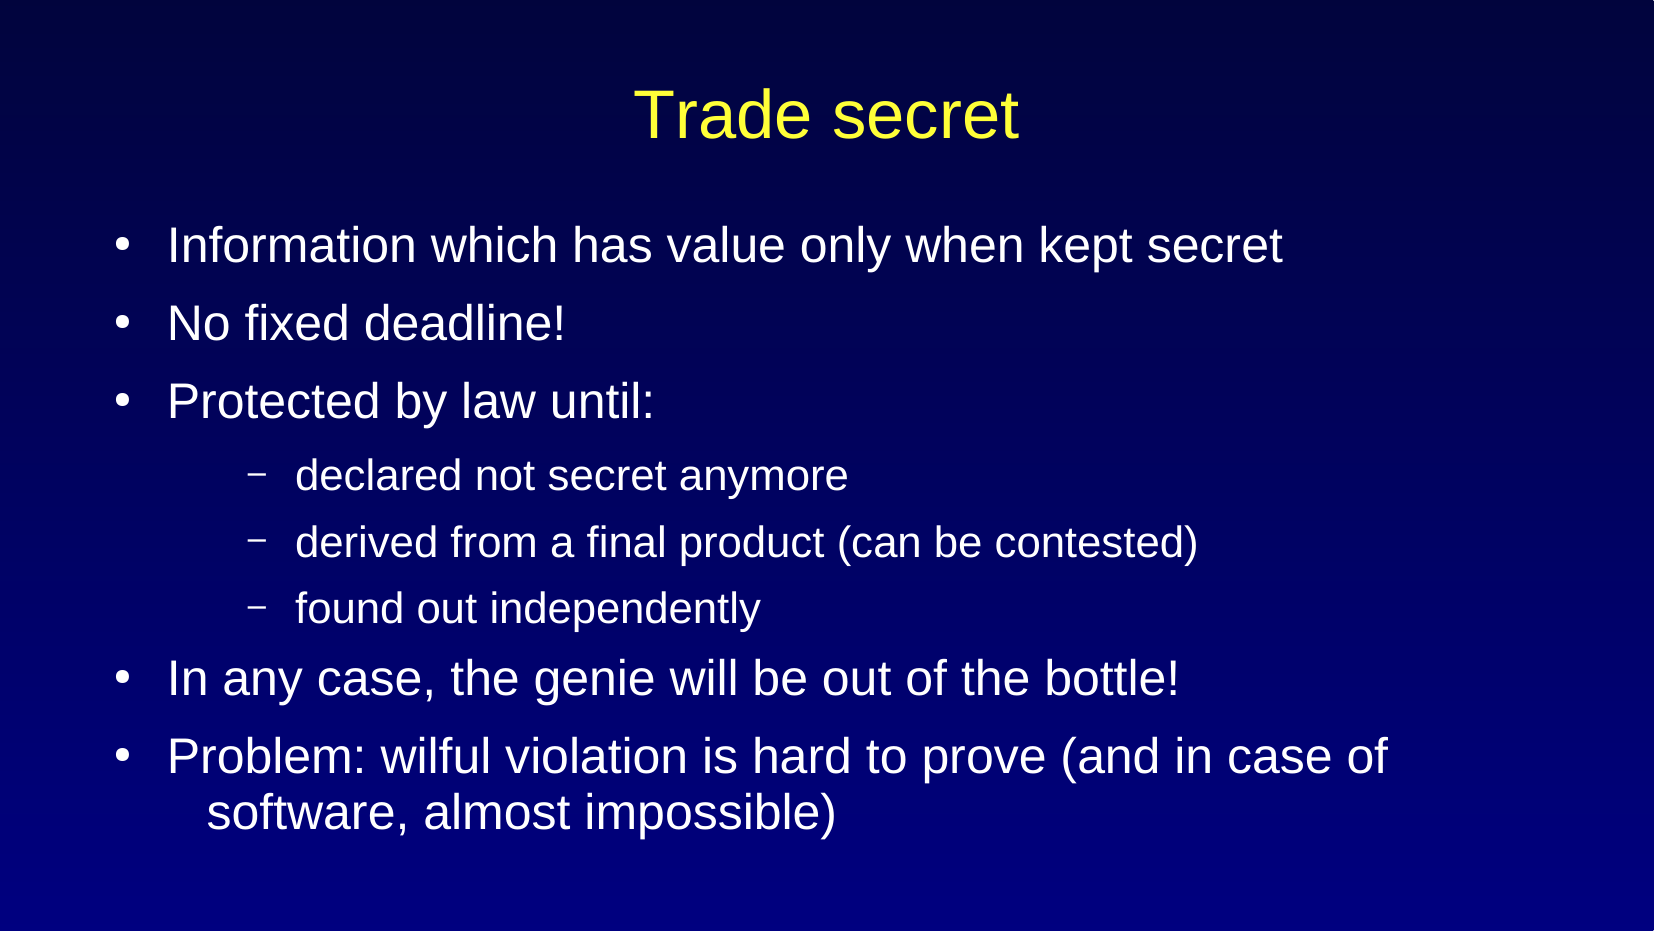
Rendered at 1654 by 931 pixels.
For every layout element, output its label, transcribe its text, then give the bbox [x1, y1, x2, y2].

list Information which has value only when kept secret No fixed deadline! Protected by law until: declared not secret anymore derived from a final product (can be contested) found out independently In any case, the genie will be out of the bottle! Problem: wilful violation is hard to prove (and in case of software, almost impossible) [82, 217, 1571, 840]
title Trade secret [82, 37, 1571, 193]
